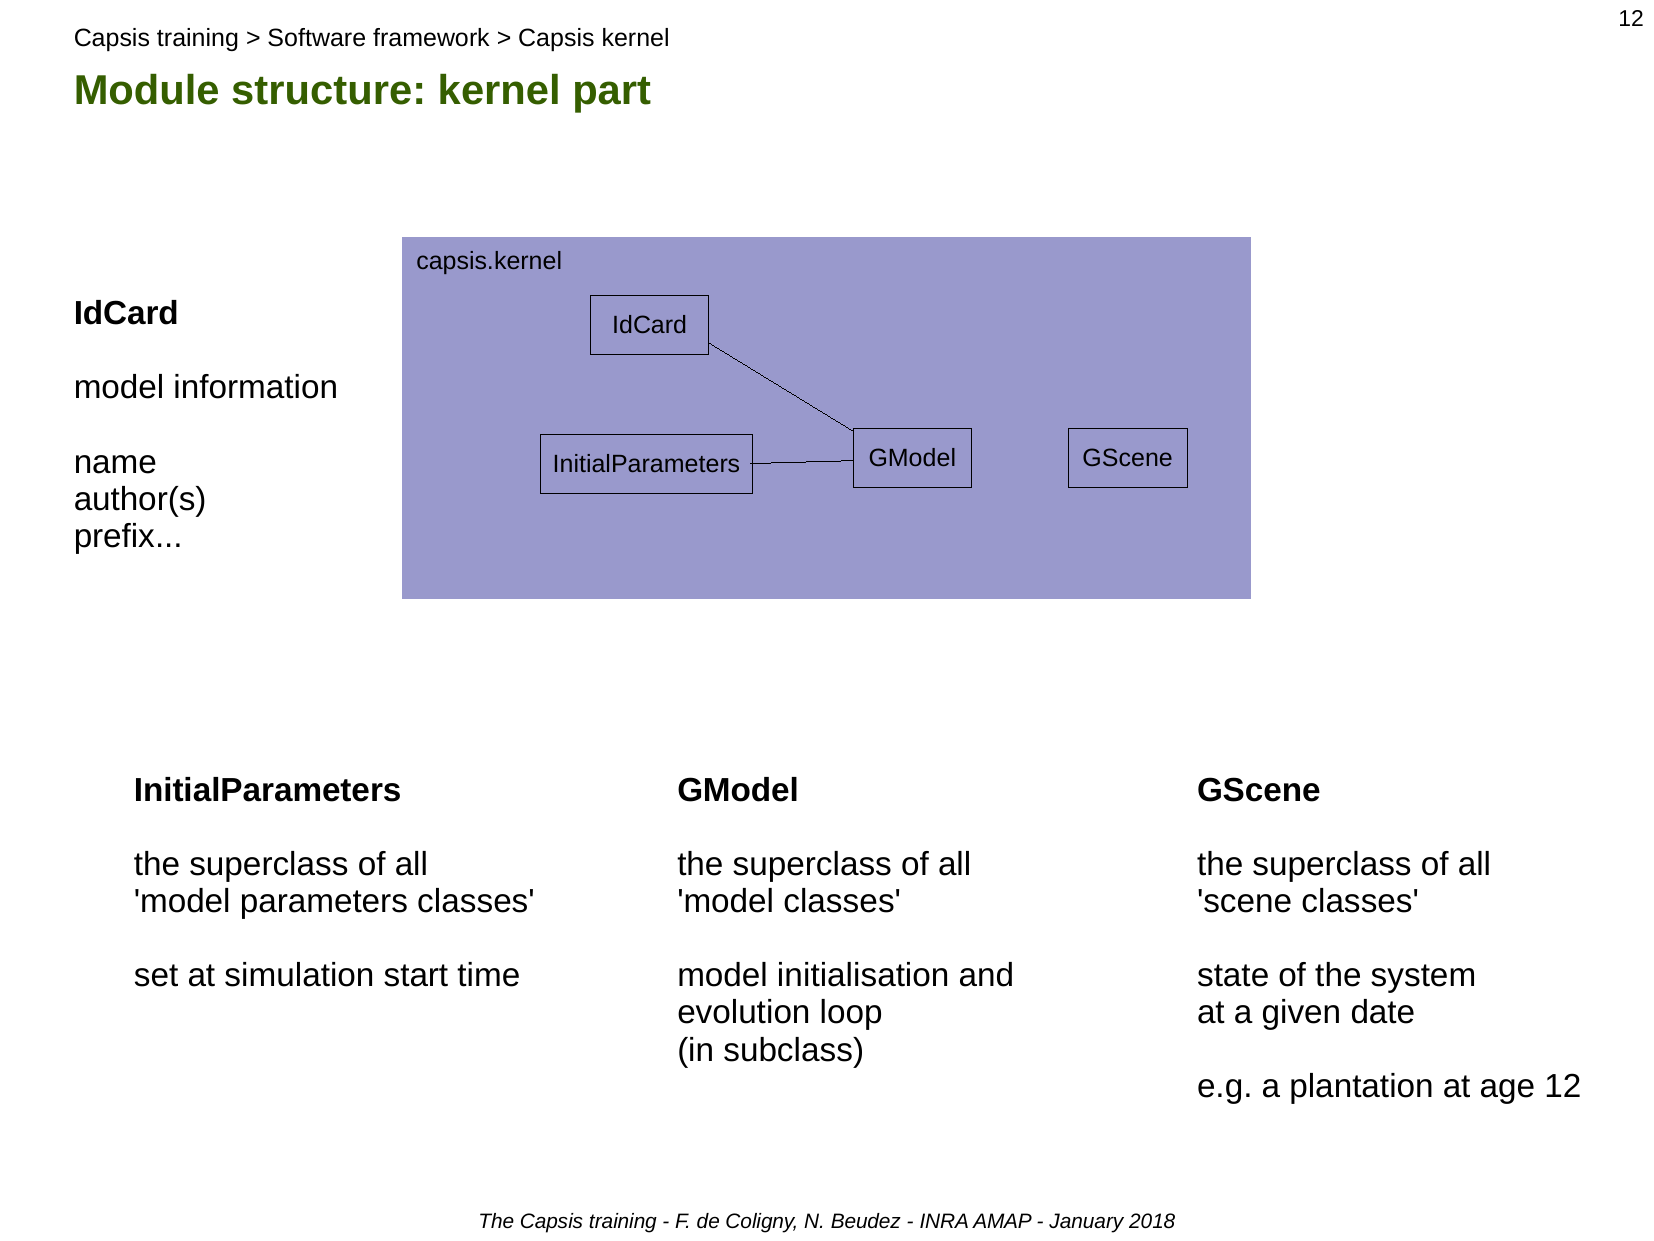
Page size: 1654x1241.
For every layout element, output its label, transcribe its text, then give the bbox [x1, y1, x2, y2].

text_box GModel the superclass of all 'model classes' model initialisation and evolution loop (in subclass) [662, 764, 1065, 1117]
text_box [401, 236, 1252, 600]
text_box GScene [1068, 428, 1188, 488]
text_box InitialParameters [540, 434, 753, 494]
text_box Capsis training > Software framework > Capsis kernel [59, 16, 1004, 59]
text_box IdCard model information name author(s) prefix... [59, 287, 363, 603]
text_box The Capsis training - F. de Coligny, N. Beudez - INRA AMAP - January 2018 [0, 1201, 1654, 1241]
text_box GModel [853, 428, 972, 488]
text_box GScene the superclass of all 'scene classes' state of the system at a given date e.g. a plantation at age 12 [1182, 764, 1654, 1117]
text_box capsis.kernel [401, 239, 733, 283]
text_box Module structure: kernel part [59, 59, 1016, 121]
text_box IdCard [590, 295, 709, 355]
text_box InitialParameters the superclass of all 'model parameters classes' set at simulation start time [119, 764, 639, 1150]
